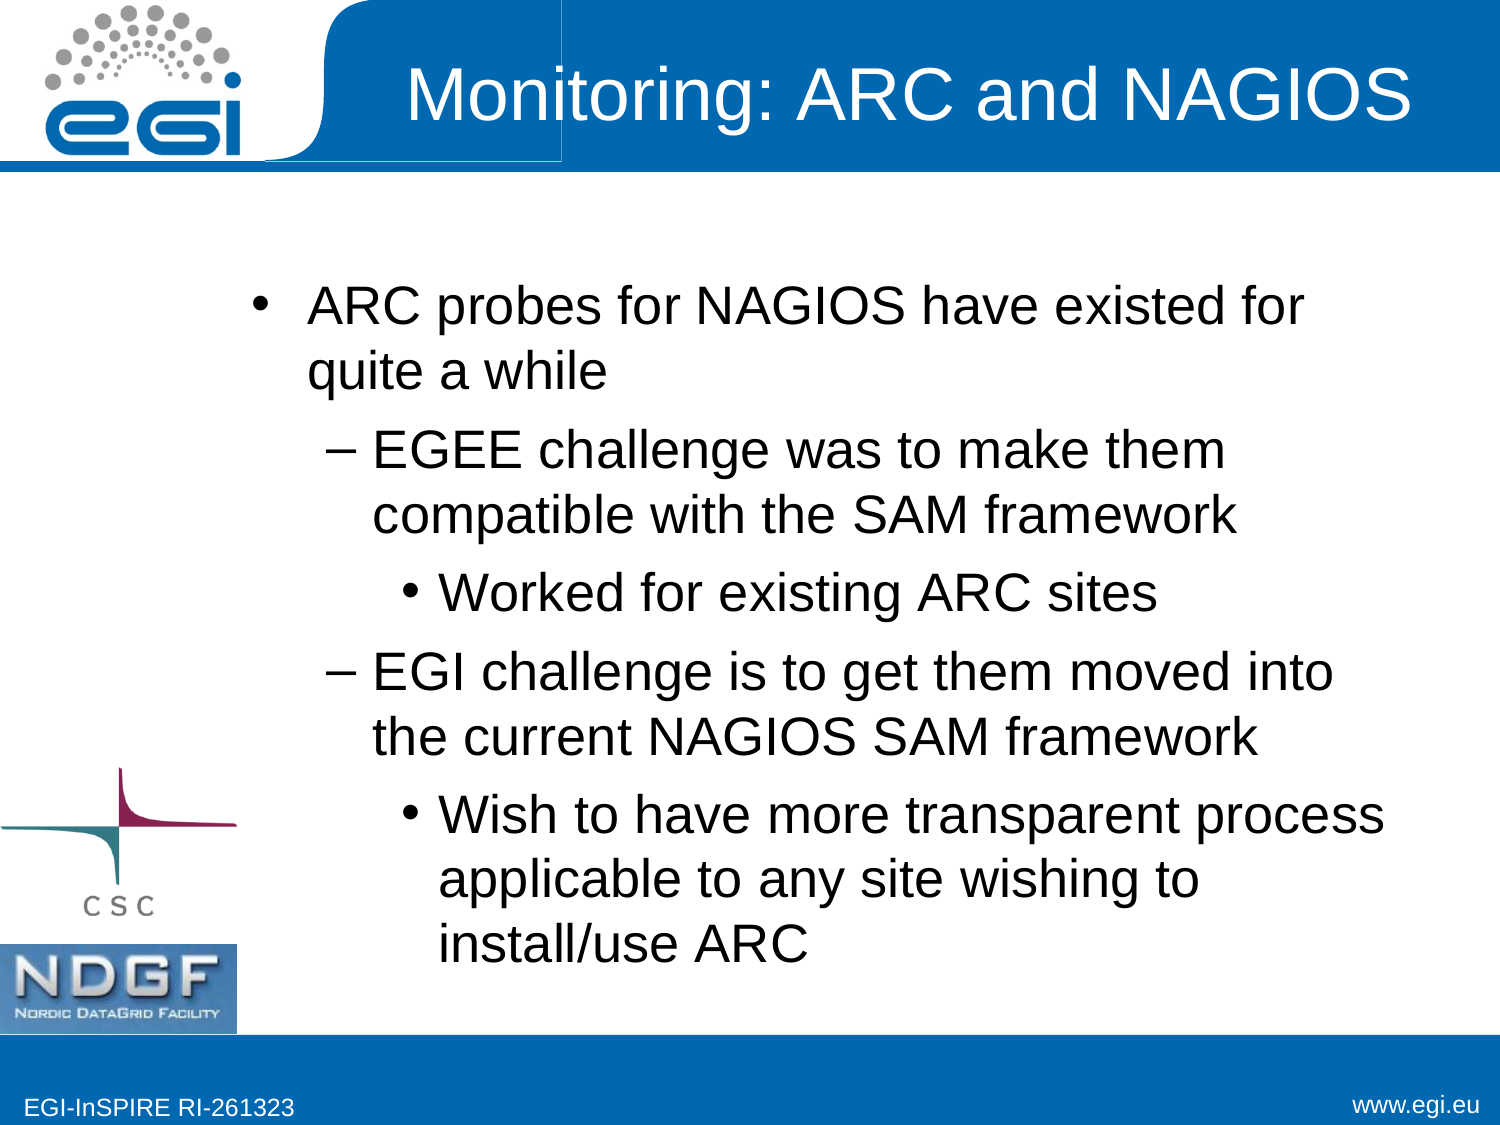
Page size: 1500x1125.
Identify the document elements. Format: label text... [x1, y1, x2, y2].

list ARC probes for NAGIOS have existed for quite a while EGEE challenge was to make them compatible with the SAM framework Worked for existing ARC sites EGI challenge is to get them moved into the current NAGIOS SAM framework Wish to have more transparent process applicable to any site wishing to install/use ARC [236, 262, 1426, 1006]
title Monitoring: ARC and NAGIOS [348, 0, 1471, 208]
picture [0, 944, 237, 1034]
picture [0, 767, 236, 916]
picture [0, 0, 265, 161]
